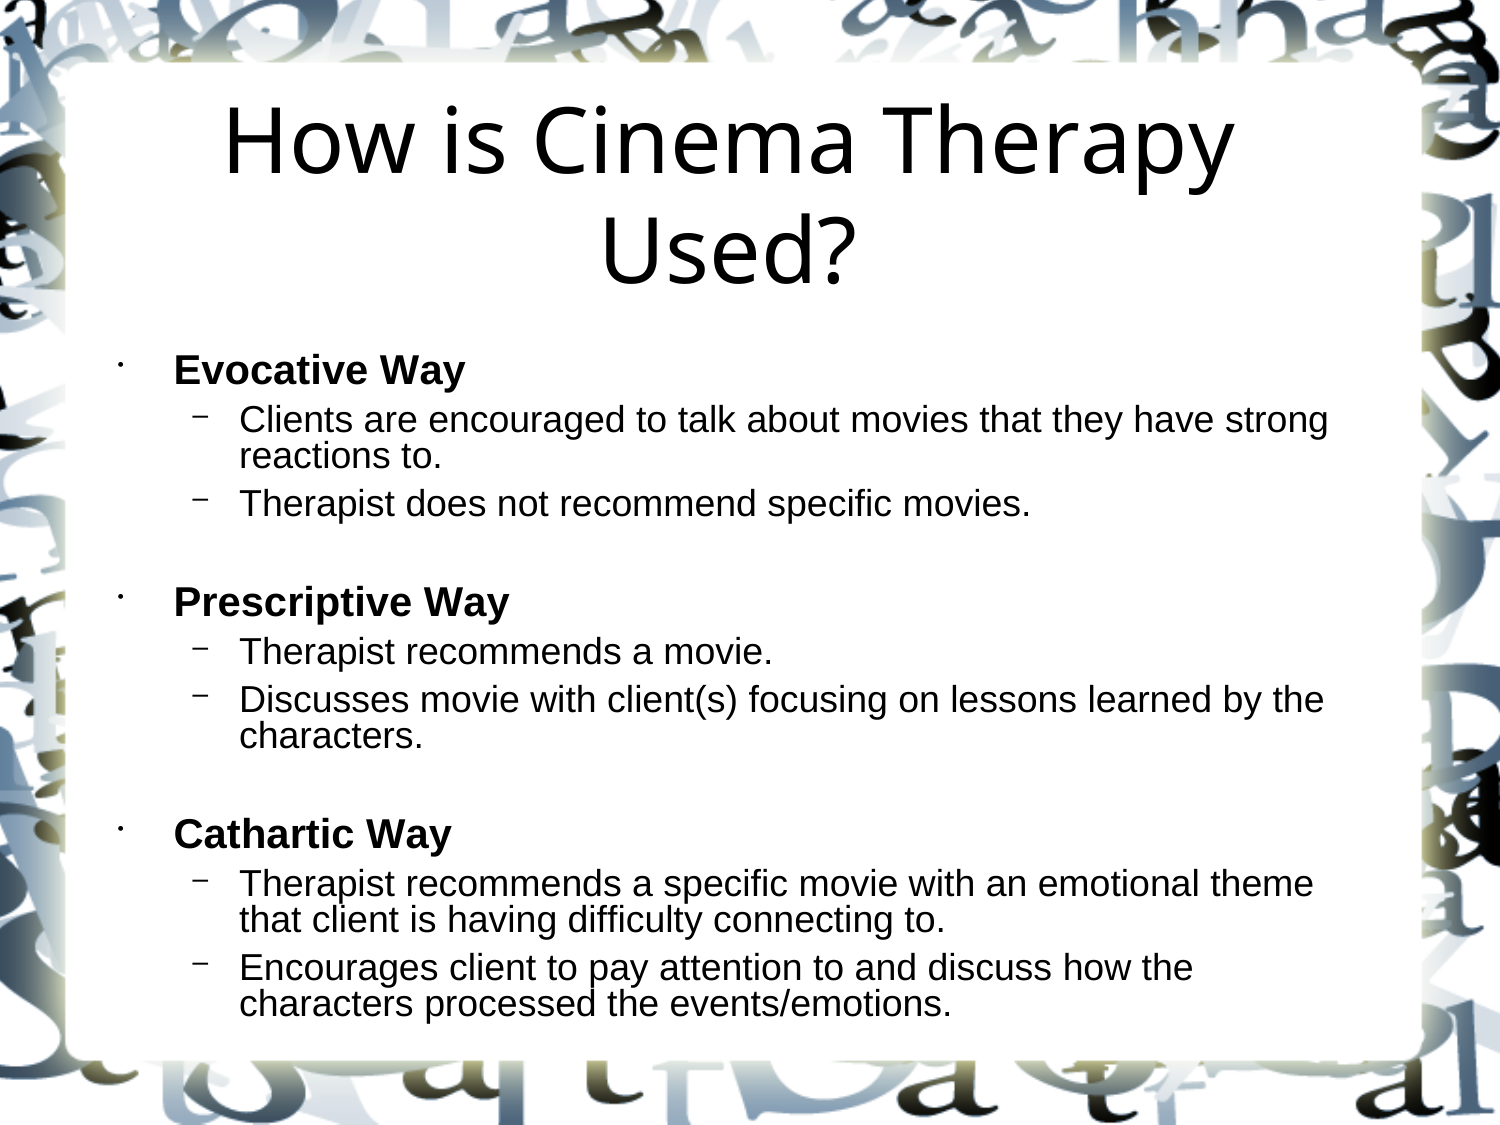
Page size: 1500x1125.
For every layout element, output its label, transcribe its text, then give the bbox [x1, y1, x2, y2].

picture [0, 0, 1500, 1125]
list Evocative Way Clients are encouraged to talk about movies that they have strong reactions to. Therapist does not recommend specific movies. Prescriptive Way Therapist recommends a movie. Discusses movie with client(s) focusing on lessons learned by the characters. Cathartic Way Therapist recommends a specific movie with an emotional theme that client is having difficulty connecting to. Encourages client to pay attention to and discuss how the characters processed the events/emotions. [102, 345, 1366, 945]
title How is Cinema Therapy Used? [165, 75, 1293, 338]
